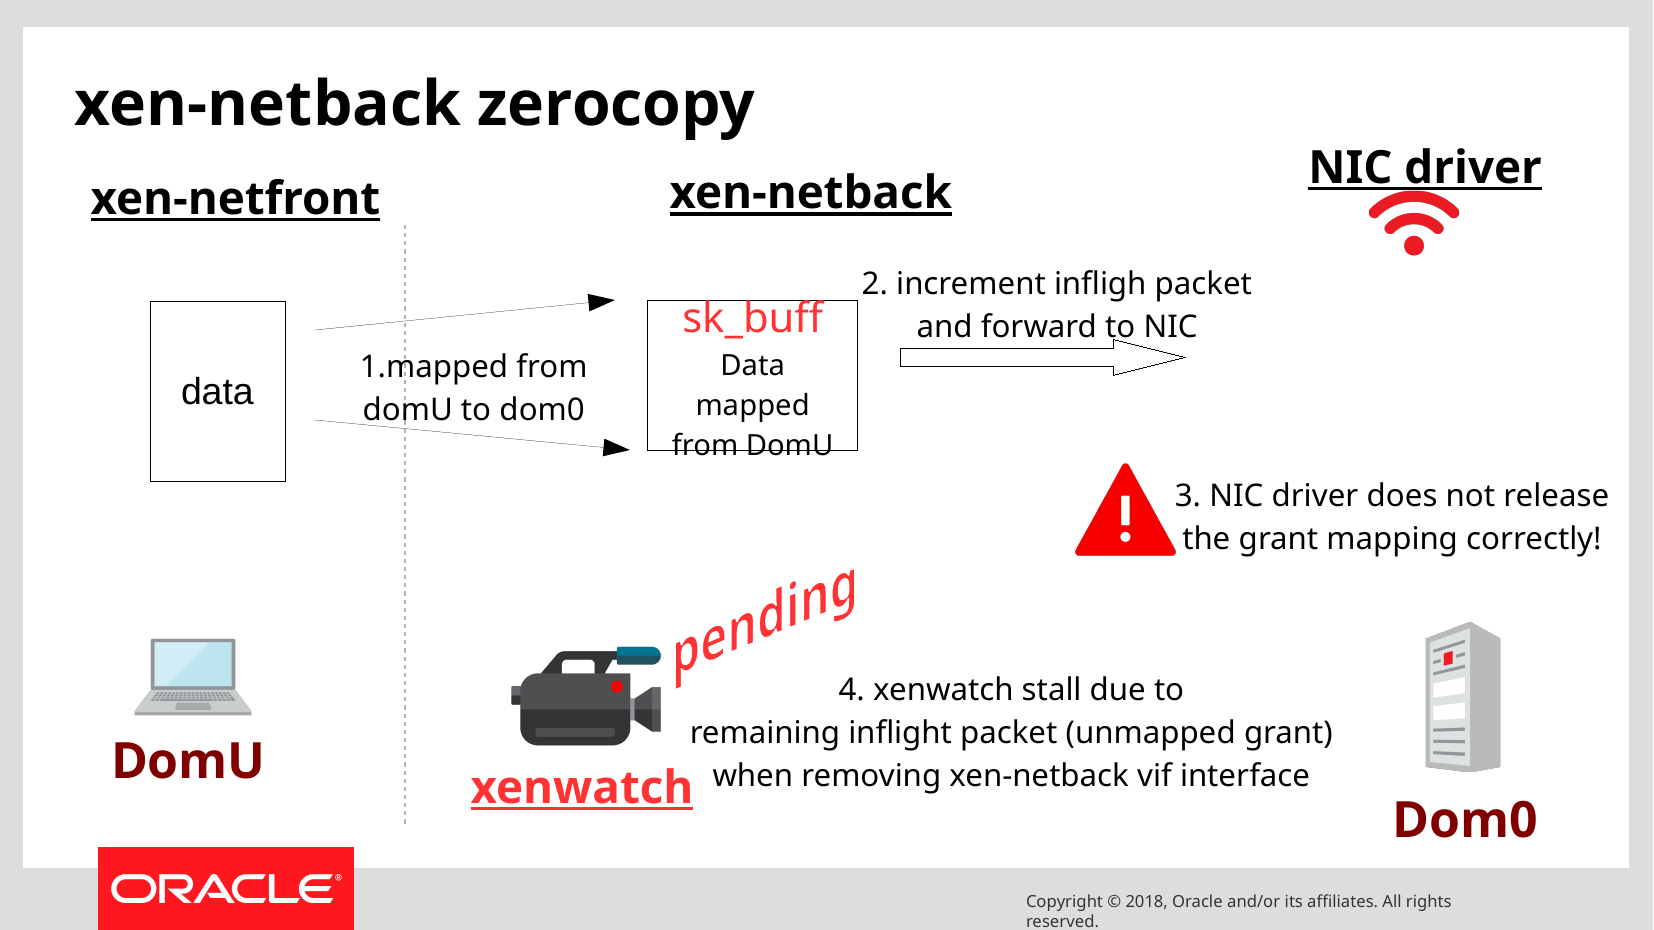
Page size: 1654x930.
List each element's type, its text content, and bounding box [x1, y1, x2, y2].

text_box pending [730, 612, 754, 653]
text_box pending [789, 592, 797, 628]
text_box 2. increment infligh packet and forward to NIC [846, 253, 1254, 340]
text_box [23, 27, 1629, 868]
text_box NIC driver [1293, 126, 1544, 194]
text_box pending [831, 567, 856, 623]
text_box data [150, 301, 286, 482]
text_box xen-netback zerocopy [60, 50, 1629, 151]
text_box pending [702, 624, 726, 661]
text_box xenwatch [455, 746, 693, 814]
text_box pending [803, 582, 827, 623]
text_box Copyright © 2018, Oracle and/or its affiliates. All rights reserved. [1011, 883, 1534, 918]
text_box sk_buff Data mapped from DomU [647, 300, 858, 451]
text_box 1.mapped from domU to dom0 [345, 336, 594, 422]
text_box xen-netfront [75, 158, 386, 225]
text_box DomU [96, 717, 272, 789]
picture [1050, 434, 1201, 586]
picture [1346, 155, 1482, 291]
text_box xen-netback [654, 152, 955, 219]
picture [474, 584, 698, 808]
text_box Dom0 [1377, 811, 1547, 848]
text_box 3. NIC driver does not release the grant mapping correctly! [1201, 465, 1607, 551]
picture [1350, 584, 1576, 811]
picture [105, 589, 281, 766]
picture [98, 847, 354, 930]
text_box 4. xenwatch stall due to remaining inflight packet (unmapped grant) when removing xen-netback vif interface [698, 660, 1324, 781]
text_box pending [759, 585, 783, 638]
